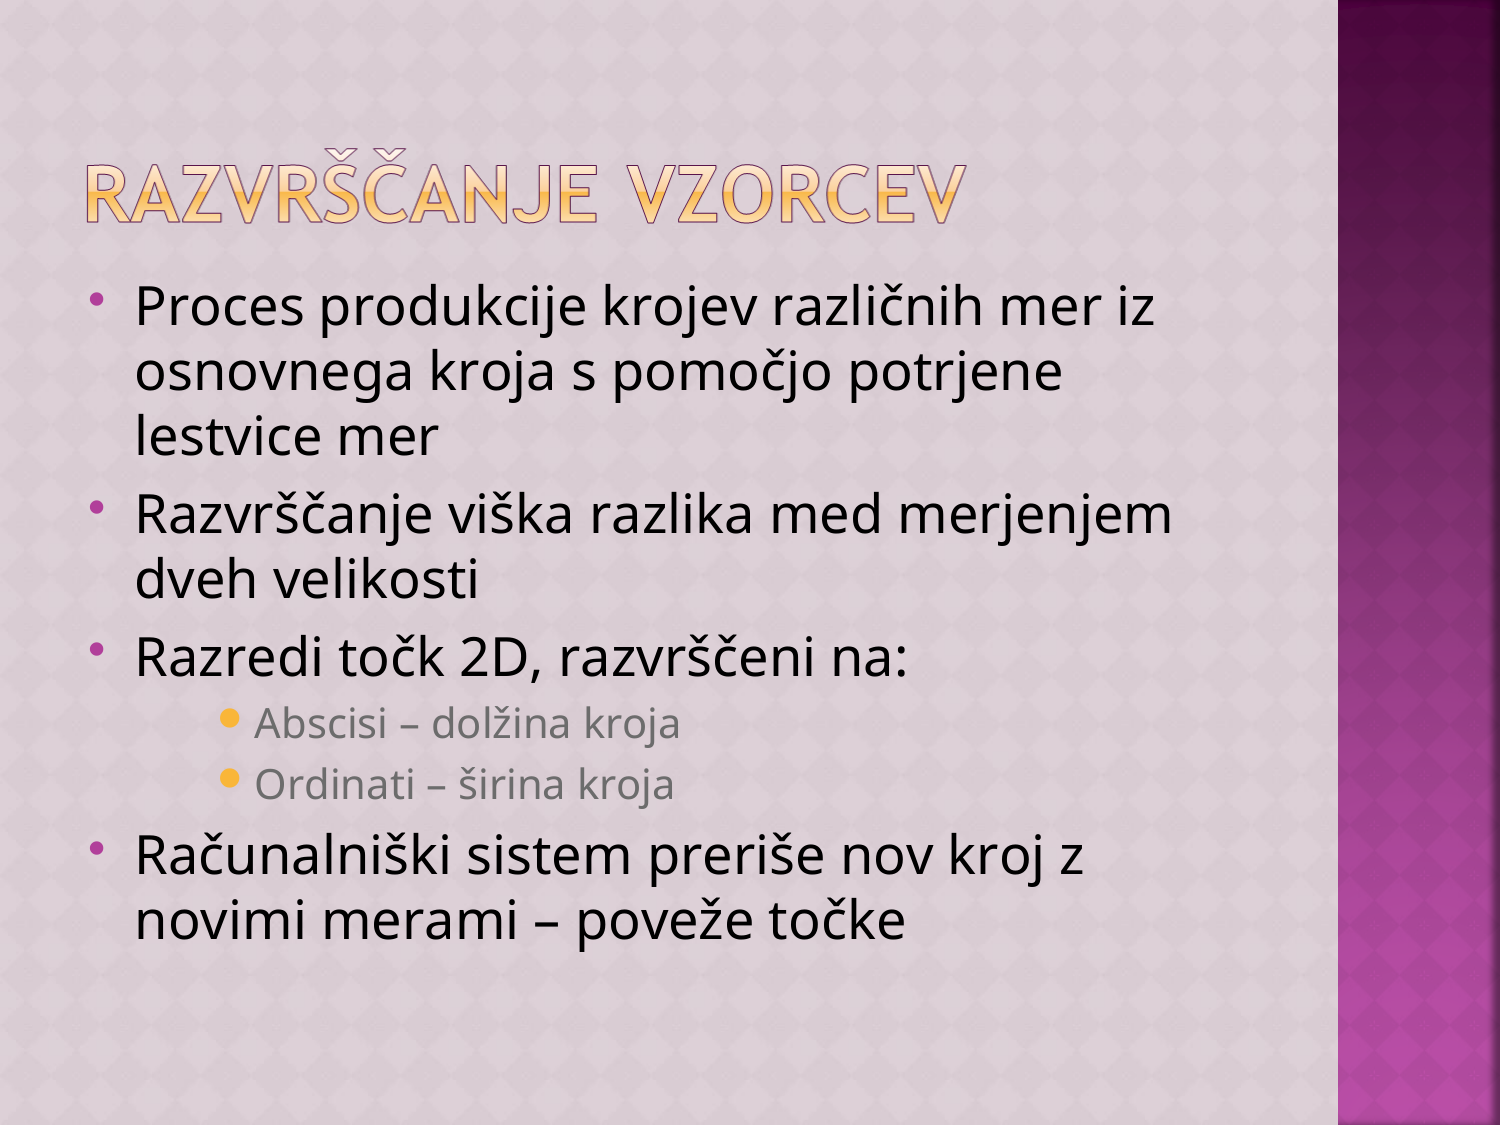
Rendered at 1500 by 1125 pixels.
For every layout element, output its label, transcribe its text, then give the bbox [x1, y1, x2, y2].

text_box [34, 53, 1264, 289]
picture [0, 0, 1500, 1125]
list Proces produkcije krojev različnih mer iz osnovnega kroja s pomočjo potrjene lestvice mer Razvrščanje viška razlika med merjenjem dveh velikosti Razredi točk 2D, razvrščeni na: Abscisi – dolžina kroja Ordinati – širina kroja Računalniški sistem preriše nov kroj z novimi merami – poveže točke [75, 263, 1263, 1060]
